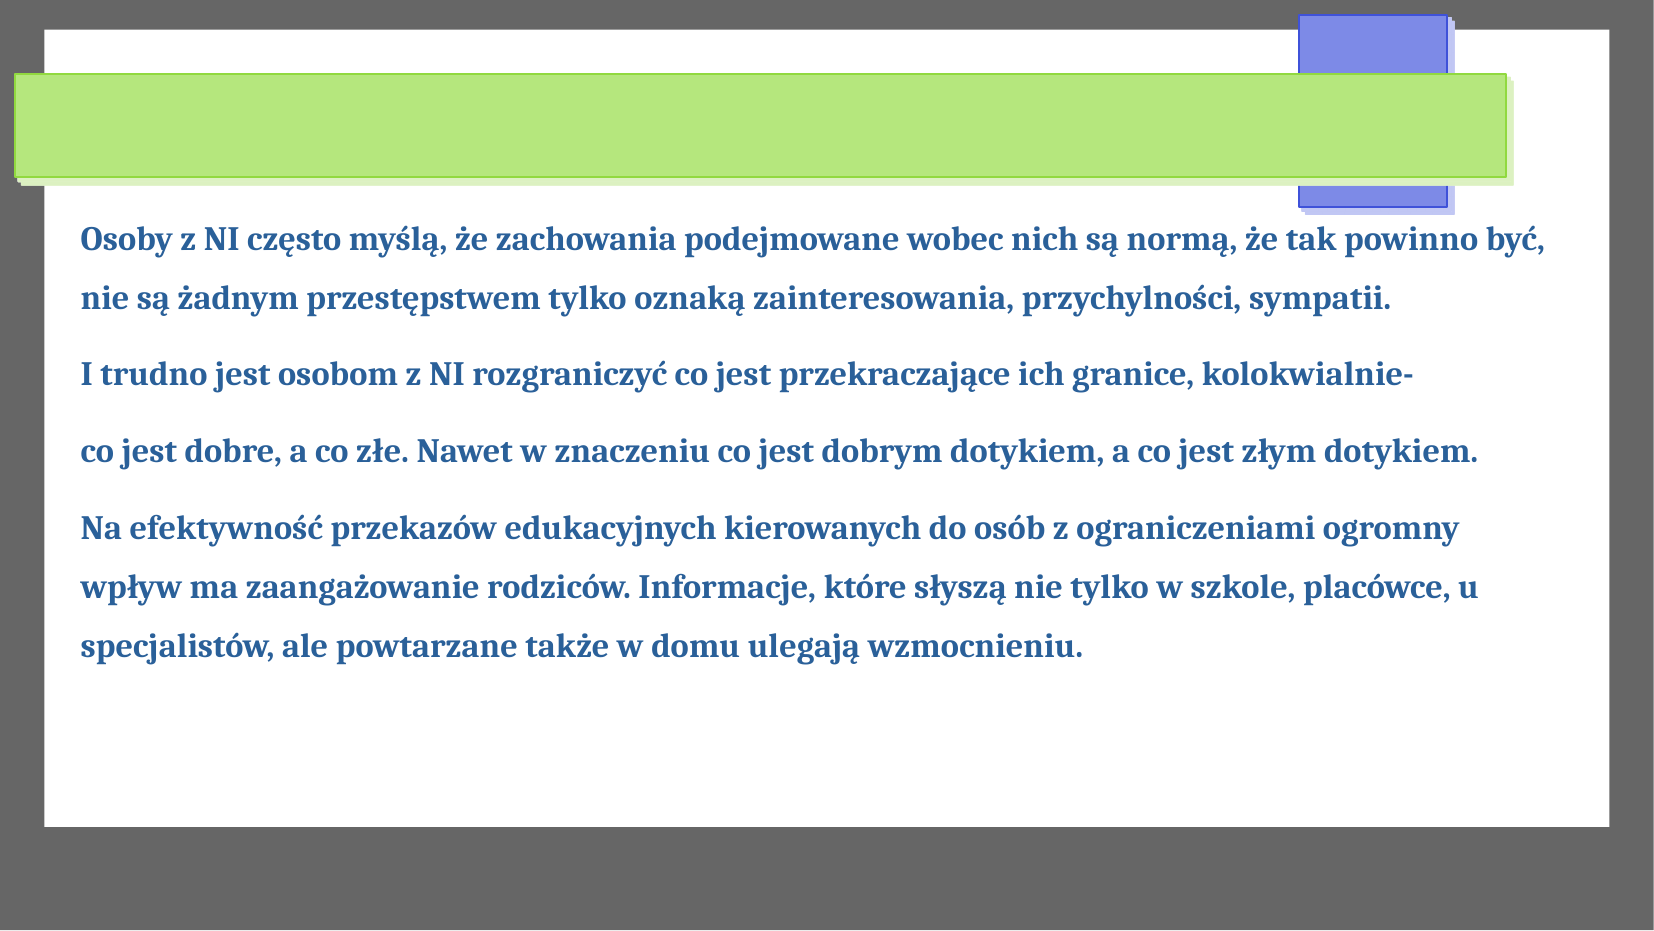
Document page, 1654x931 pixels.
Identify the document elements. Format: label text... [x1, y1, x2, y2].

list Osoby z NI często myślą, że zachowania podejmowane wobec nich są normą, że tak powinno być, nie są żadnym przestępstwem tylko oznaką zainteresowania, przychylności, sympatii. I trudno jest osobom z NI rozgraniczyć co jest przekraczające ich granice, kolokwialnie- co jest dobre, a co złe. Nawet w znaczeniu co jest dobrym dotykiem, a co jest złym dotykiem. Na efektywność przekazów edukacyjnych kierowanych do osób z ograniczeniami ogromny wpływ ma zaangażowanie rodziców. Informacje, które słyszą nie tylko w szkole, placówce, u specjalistów, ale powtarzane także w domu ulegają wzmocnieniu. [80, 199, 1558, 791]
